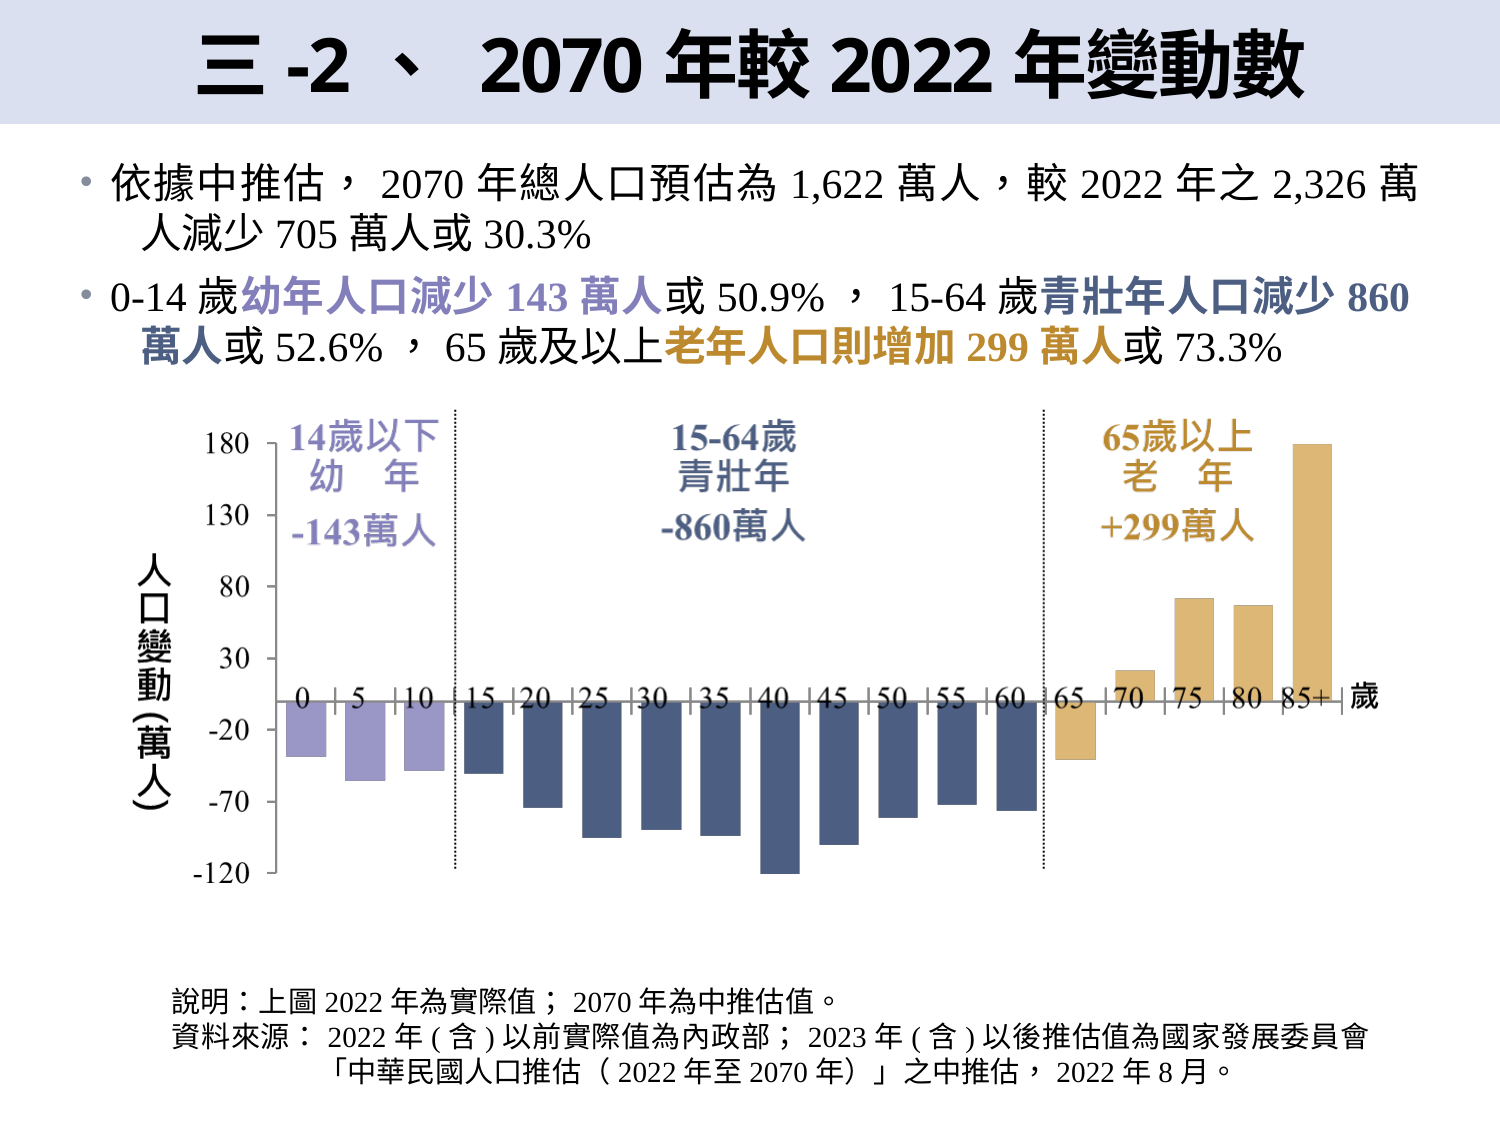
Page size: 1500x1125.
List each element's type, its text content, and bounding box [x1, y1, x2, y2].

text_box 說明：上圖2022年為實際值；2070年為中推估值。 資料來源：2022年(含)以前實際值為內政部；2023年(含)以後推估值為國家發展委員會「中華民國人口推估（2022年至2070年）」之中推估，2022年8月。 [156, 975, 1385, 1098]
title 三-2、 2070年較2022年變動數 [0, 0, 1500, 125]
list 依據中推估，2070年總人口預估為1,622萬人，較2022年之2,326萬人減少705萬人或30.3% 0-14歲幼年人口減少143萬人或50.9%，15-64歲青壯年人口減少860萬人或52.6%，65歲及以上老年人口則增加299萬人或73.3% [64, 149, 1436, 379]
picture [118, 408, 1382, 891]
